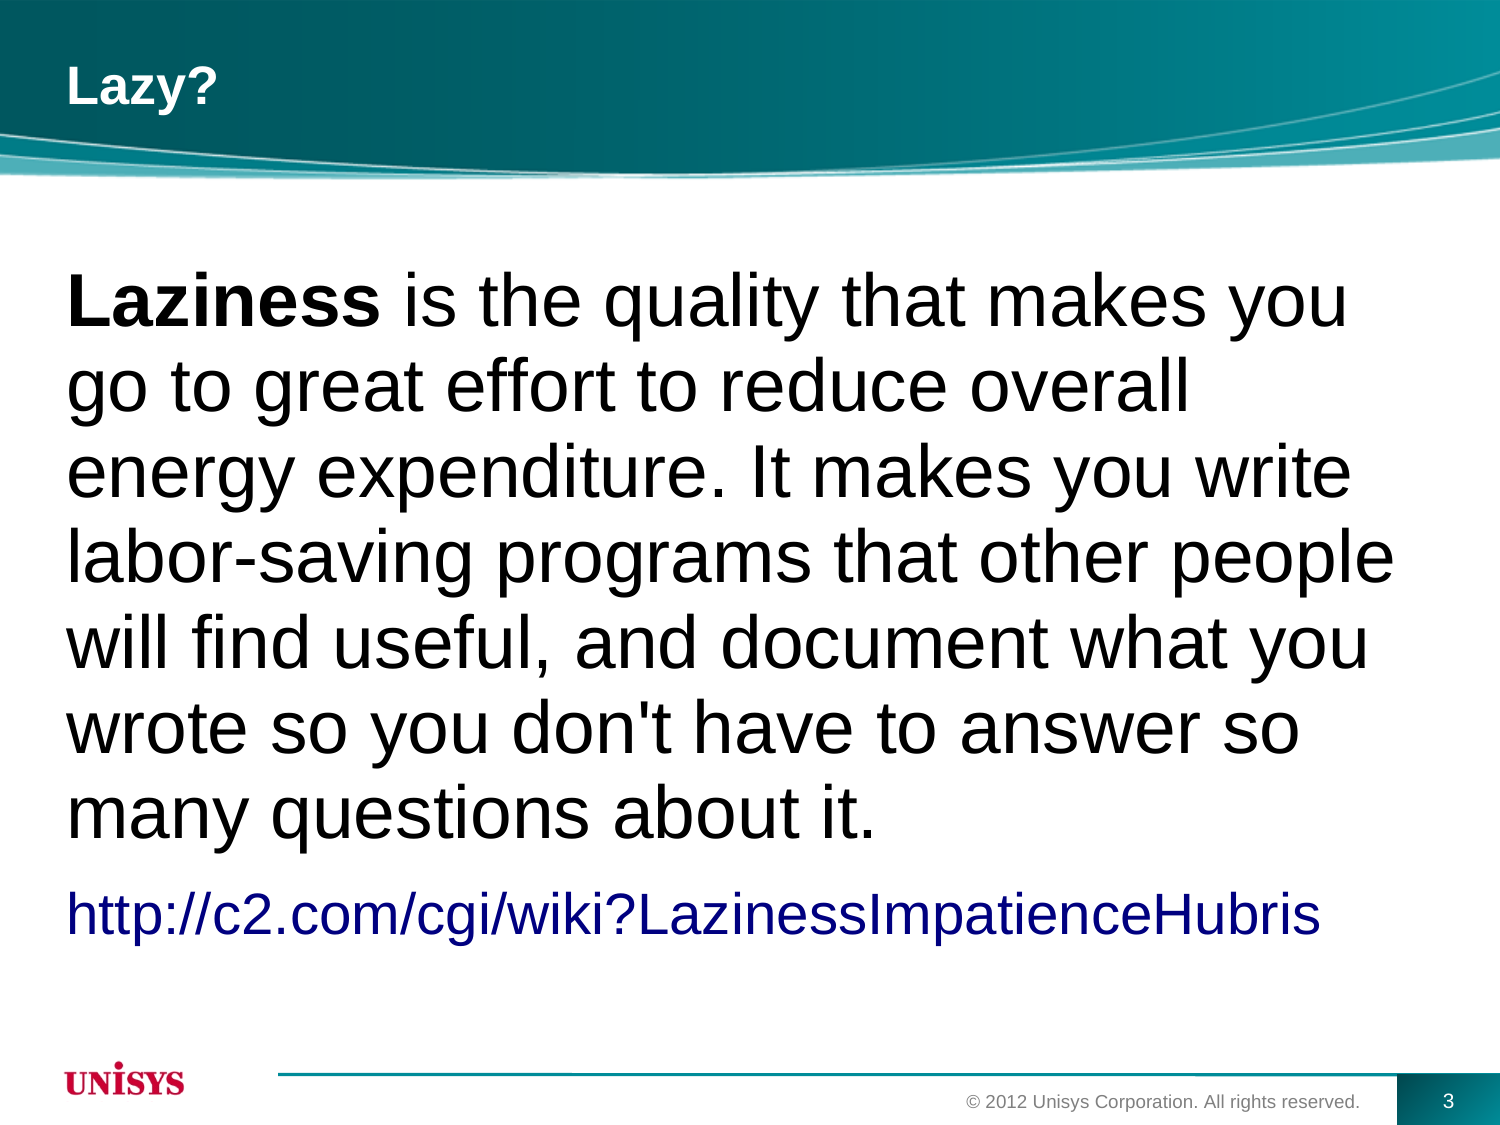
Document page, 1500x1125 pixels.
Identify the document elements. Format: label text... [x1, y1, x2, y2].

title Lazy? [66, 0, 1435, 175]
picture [41, 1049, 205, 1102]
list Laziness is the quality that makes you go to great effort to reduce overall energy expenditure. It makes you write labor-saving programs that other people will find useful, and document what you wrote so you don't have to answer so many questions about it. http://c2.com/cgi/wiki?LazinessImpatienceHubris [66, 250, 1435, 1066]
picture [0, 0, 1500, 188]
